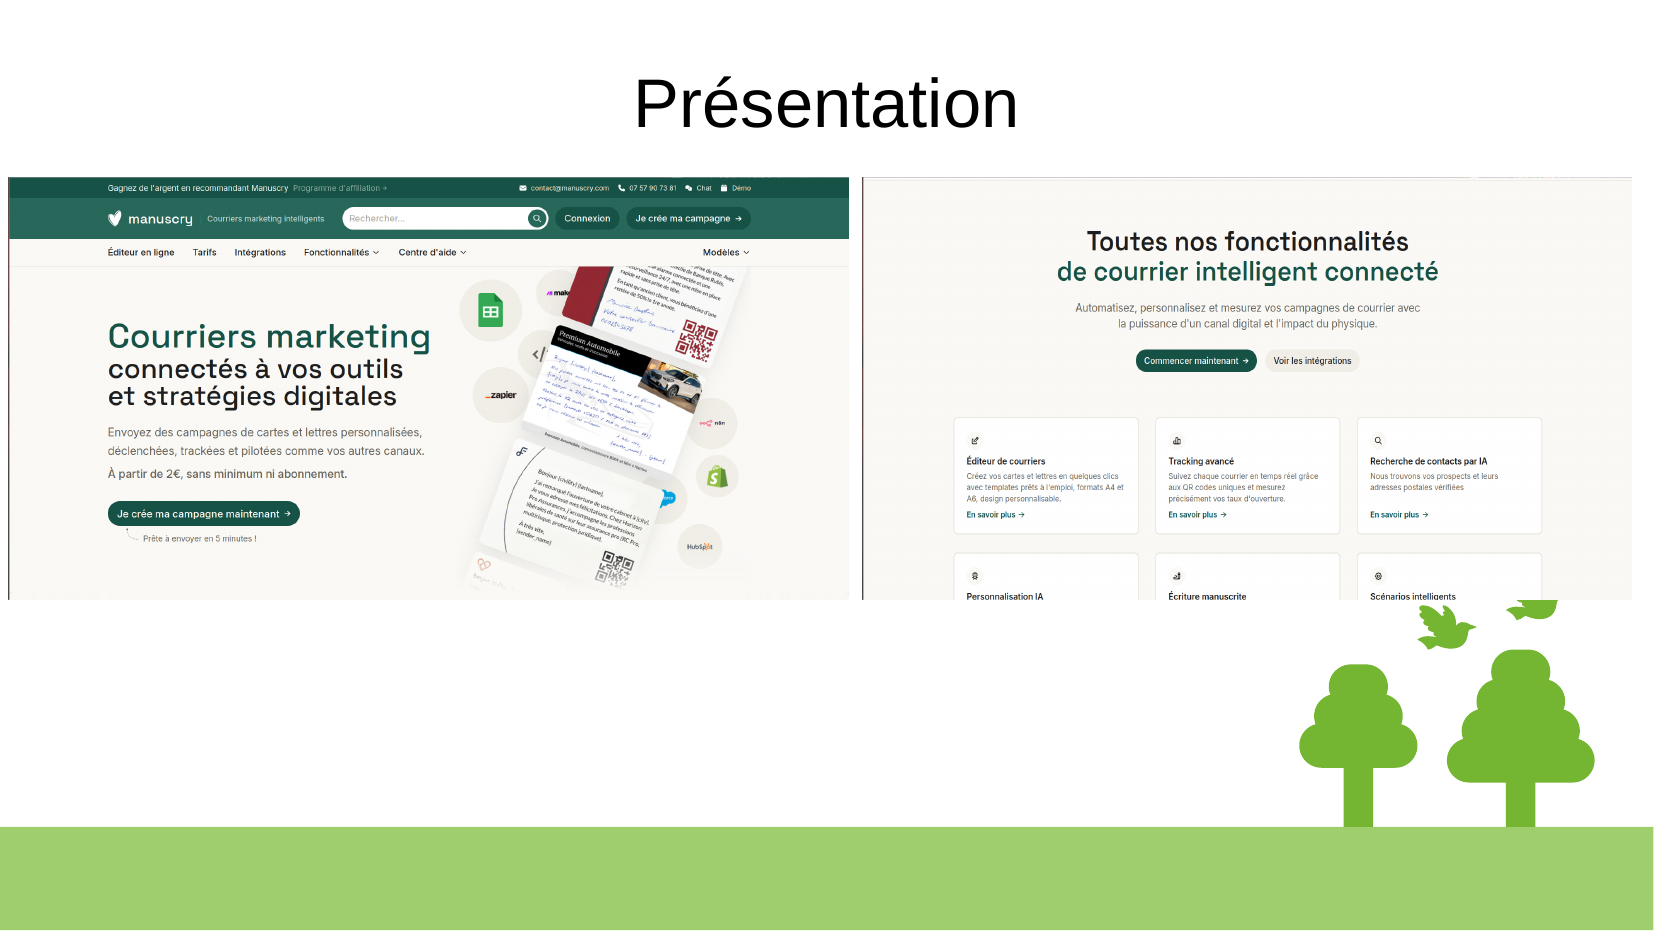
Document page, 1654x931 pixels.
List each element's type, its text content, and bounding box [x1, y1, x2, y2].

title Présentation [88, 29, 1565, 178]
picture [862, 177, 1632, 601]
picture [8, 177, 849, 601]
